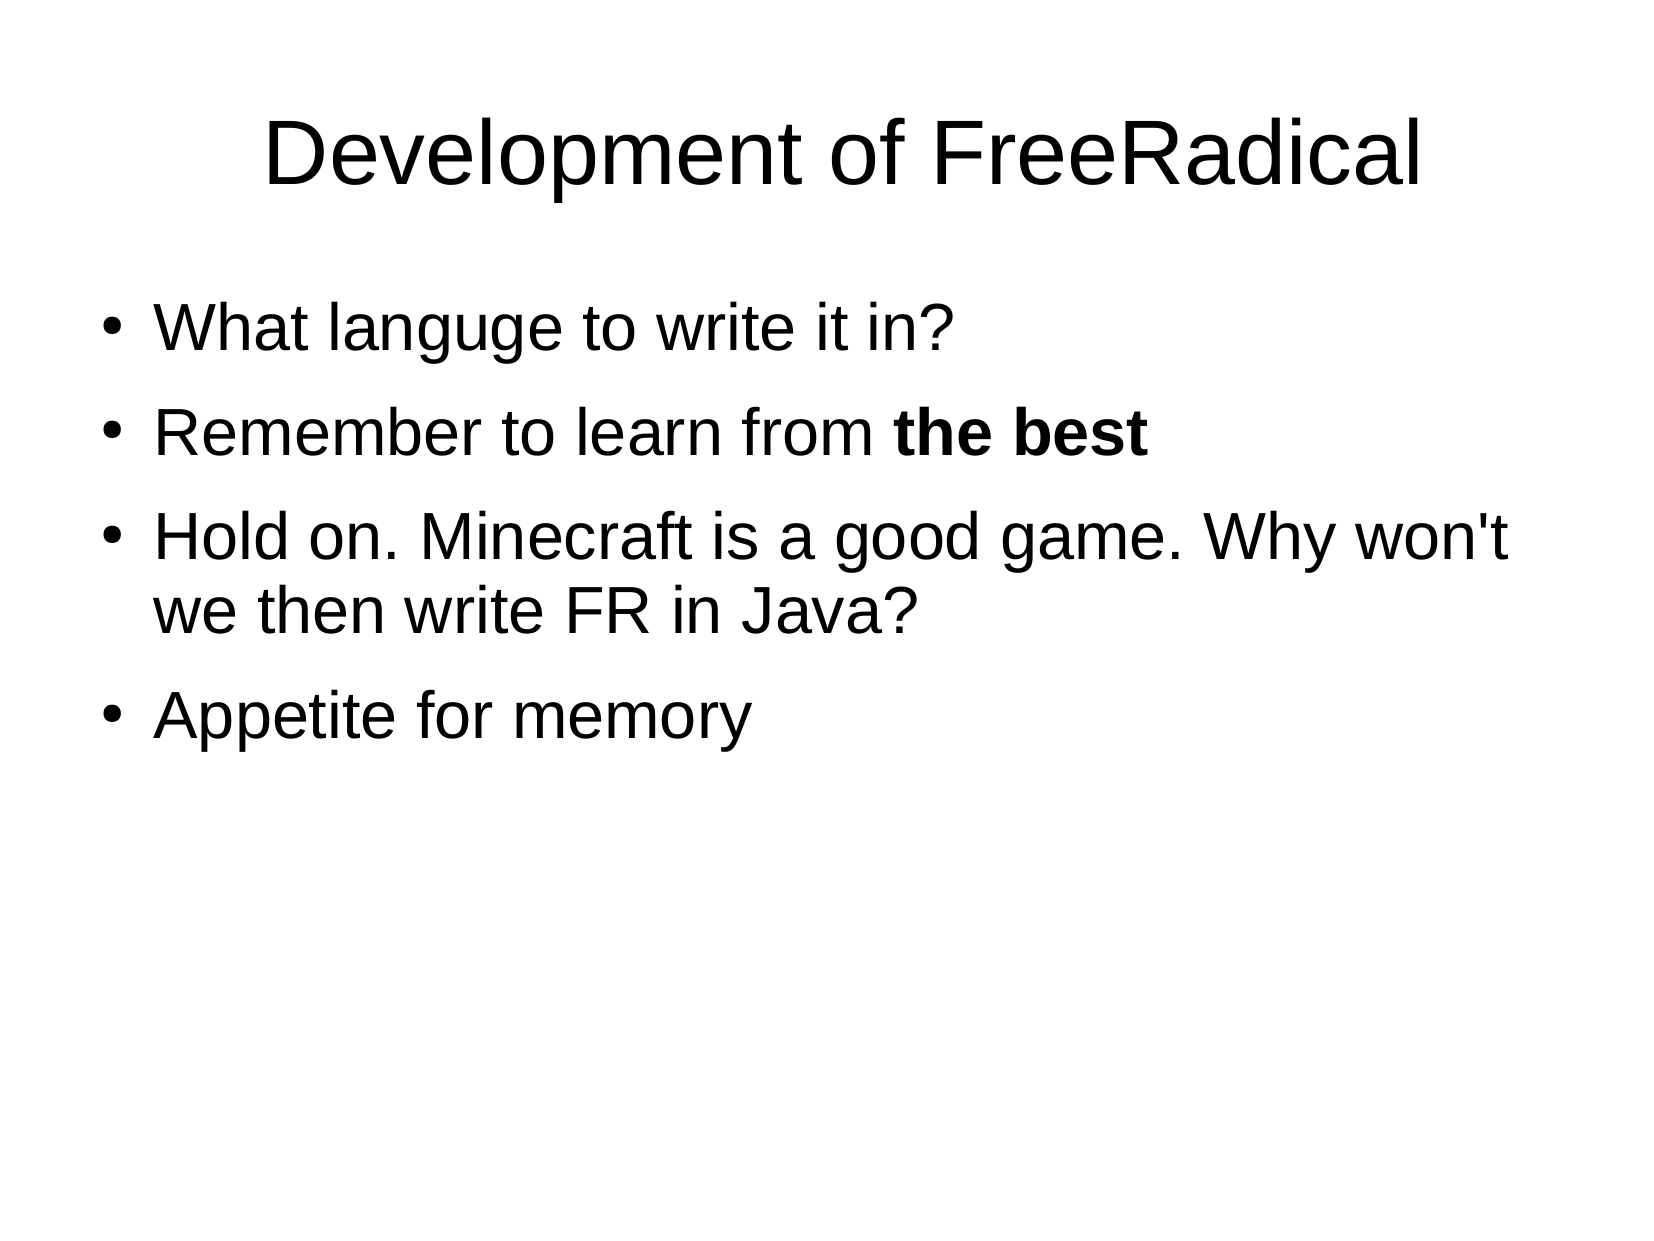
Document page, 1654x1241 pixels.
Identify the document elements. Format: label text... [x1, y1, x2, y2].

list What languge to write it in? Remember to learn from the best Hold on. Minecraft is a good game. Why won't we then write FR in Java? Appetite for memory [82, 290, 1571, 1010]
title Development of FreeRadical [82, 49, 1571, 257]
